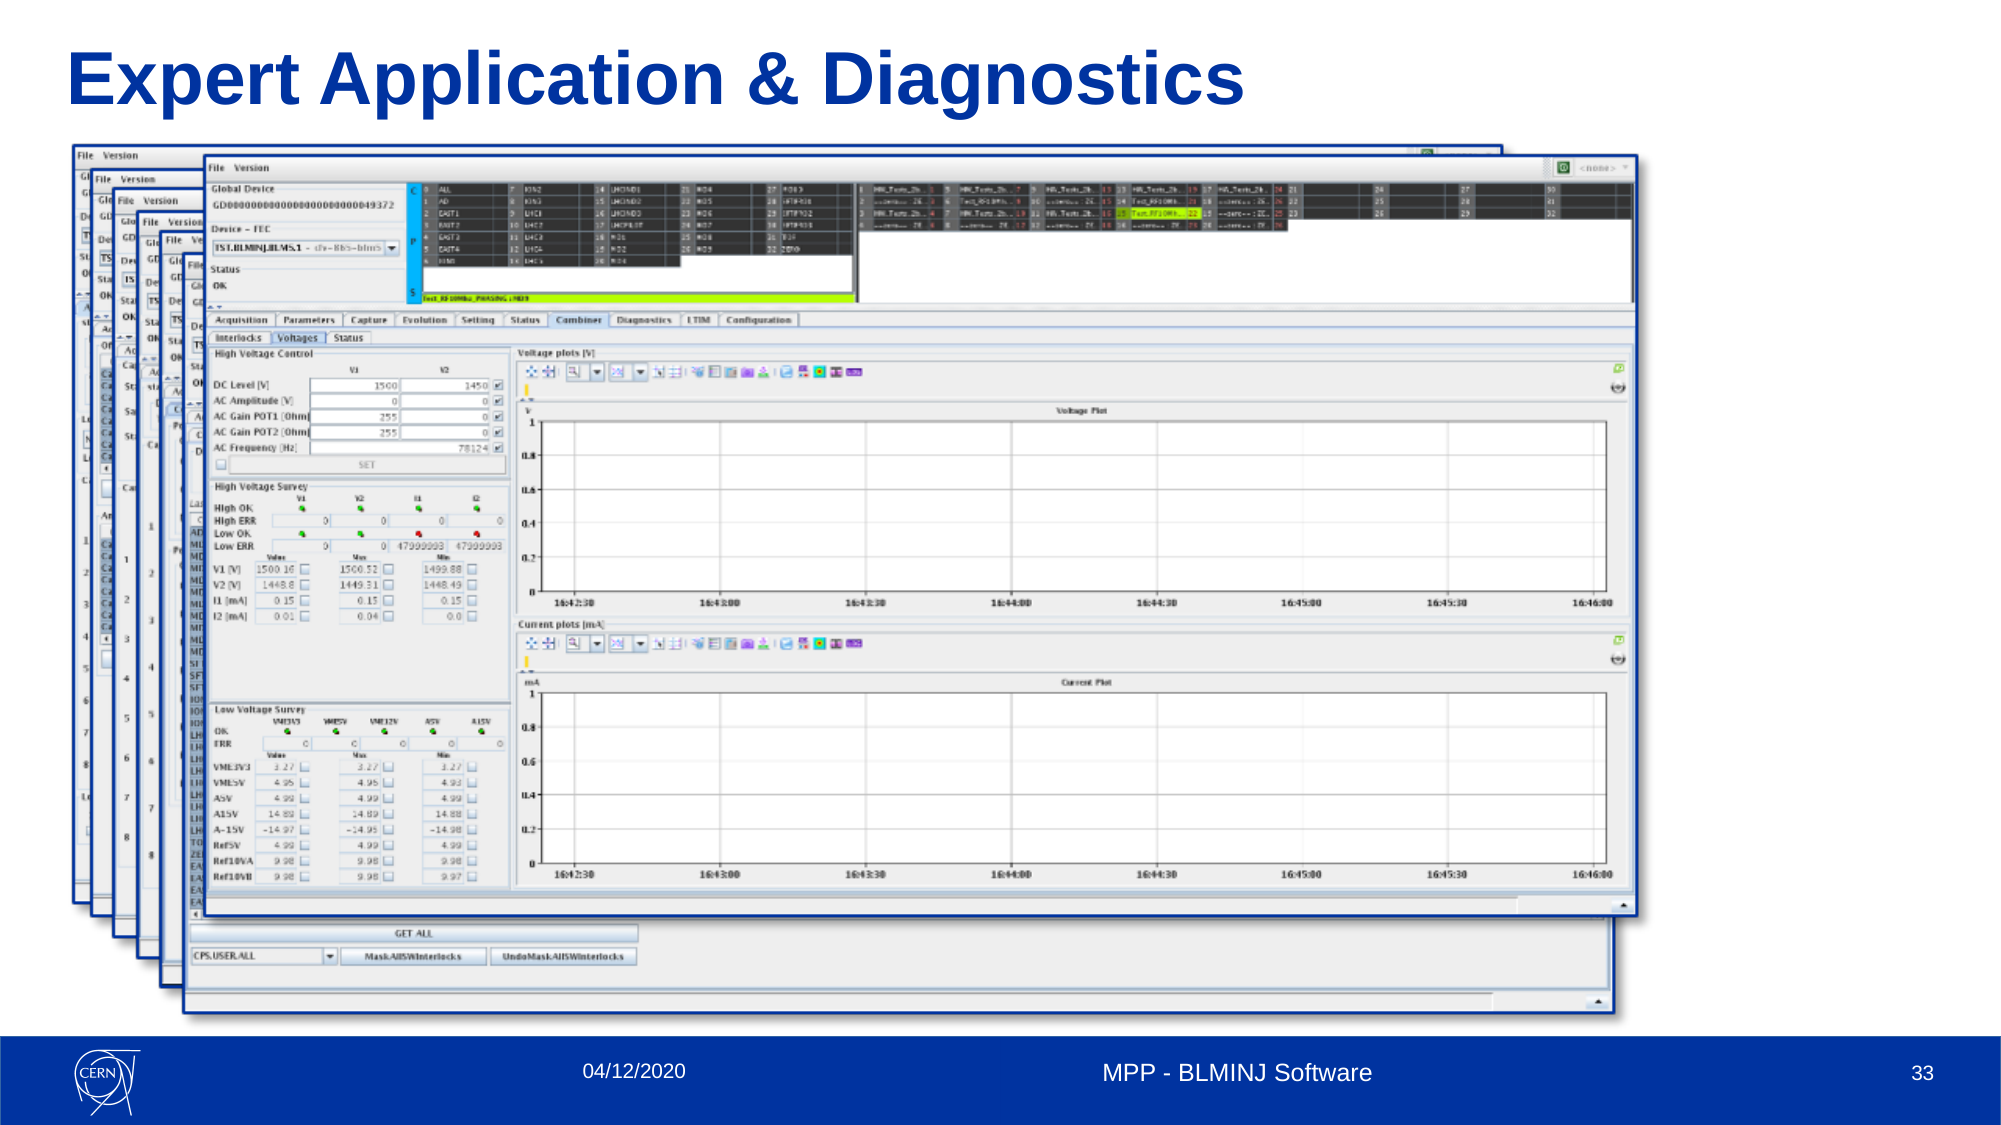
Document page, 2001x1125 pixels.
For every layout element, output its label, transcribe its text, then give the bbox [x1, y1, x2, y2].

footer MPP - BLMINJ Software [698, 1042, 1777, 1103]
picture [66, 138, 1659, 1035]
title Expert Application & Diagnostics [66, 44, 1934, 135]
slide_number 33 [1822, 1042, 1935, 1103]
slide_number 04/12/2020 [571, 1041, 686, 1102]
picture [1, 1037, 2000, 1125]
